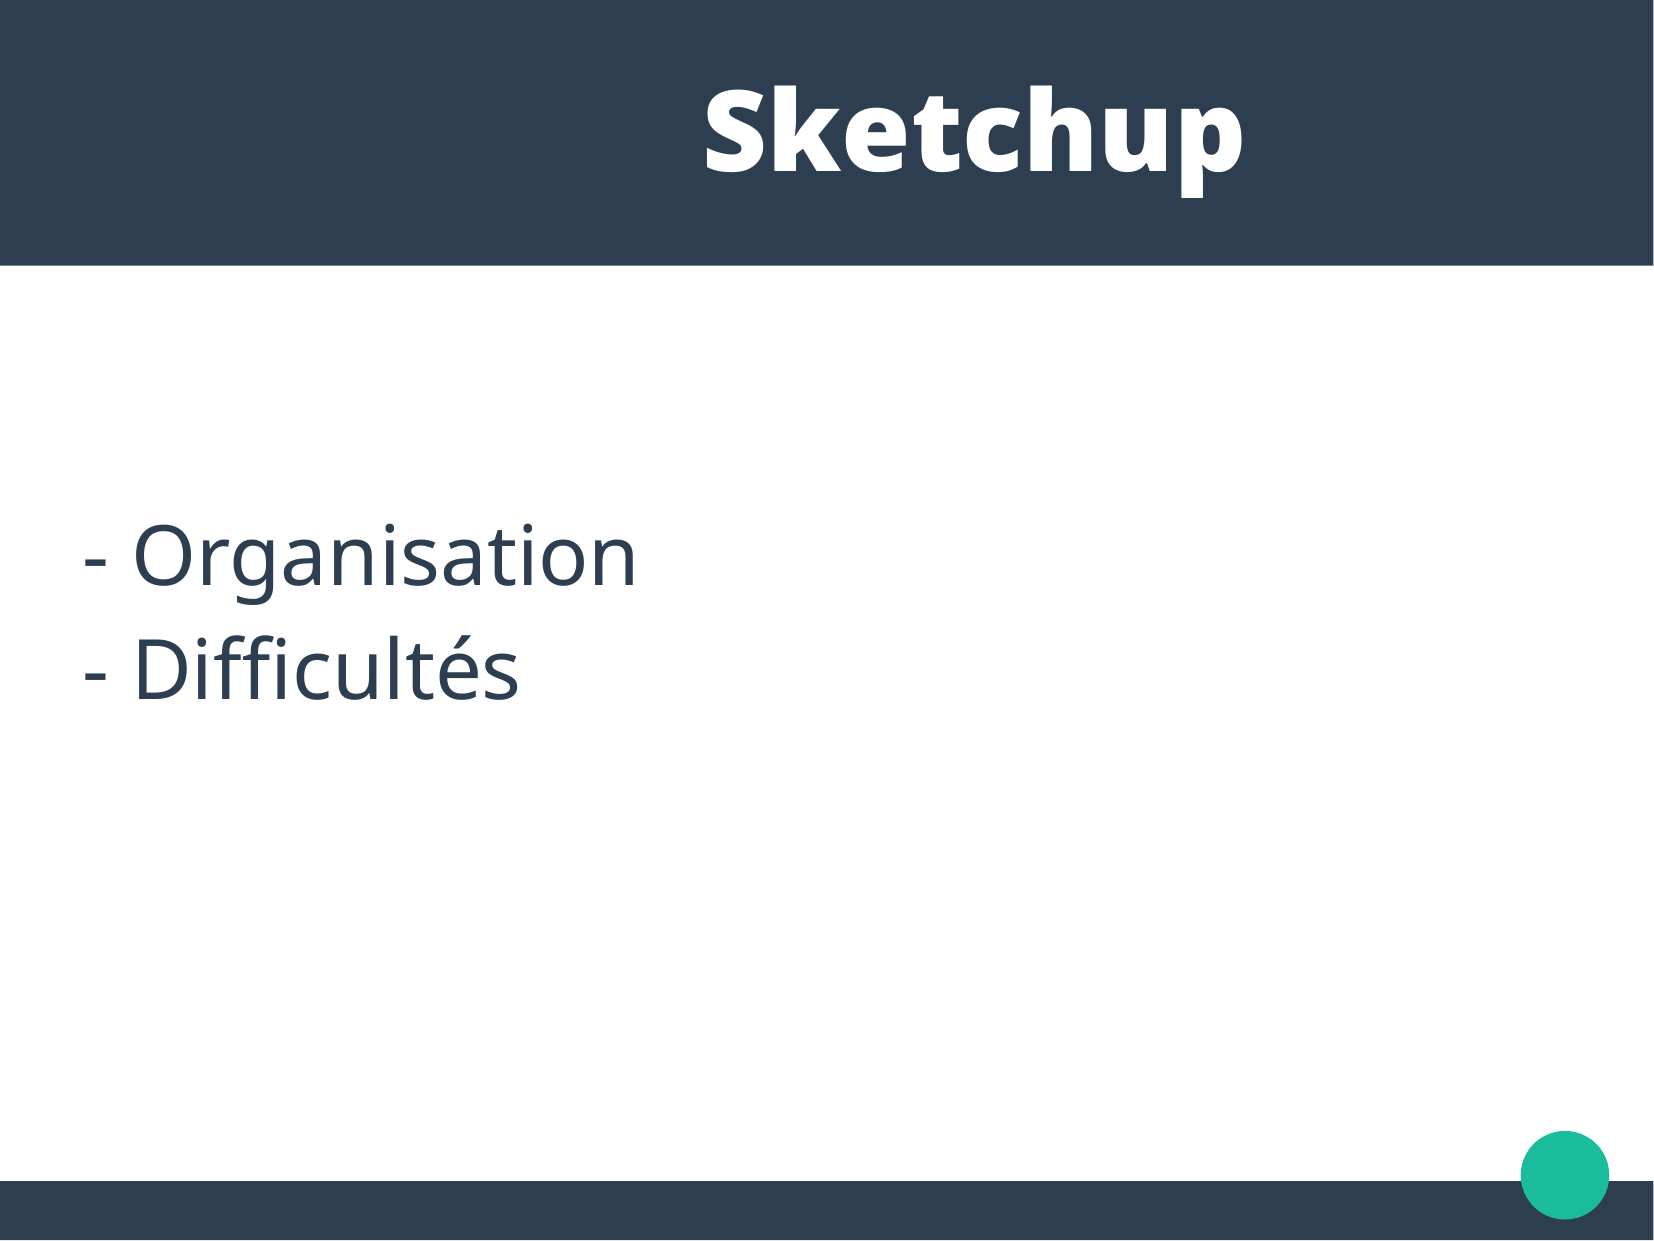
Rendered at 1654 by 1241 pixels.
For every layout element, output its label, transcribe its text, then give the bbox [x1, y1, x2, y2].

subtitle - Organisation - Difficultés [82, 290, 1571, 1010]
title Sketchup [59, 49, 1595, 207]
